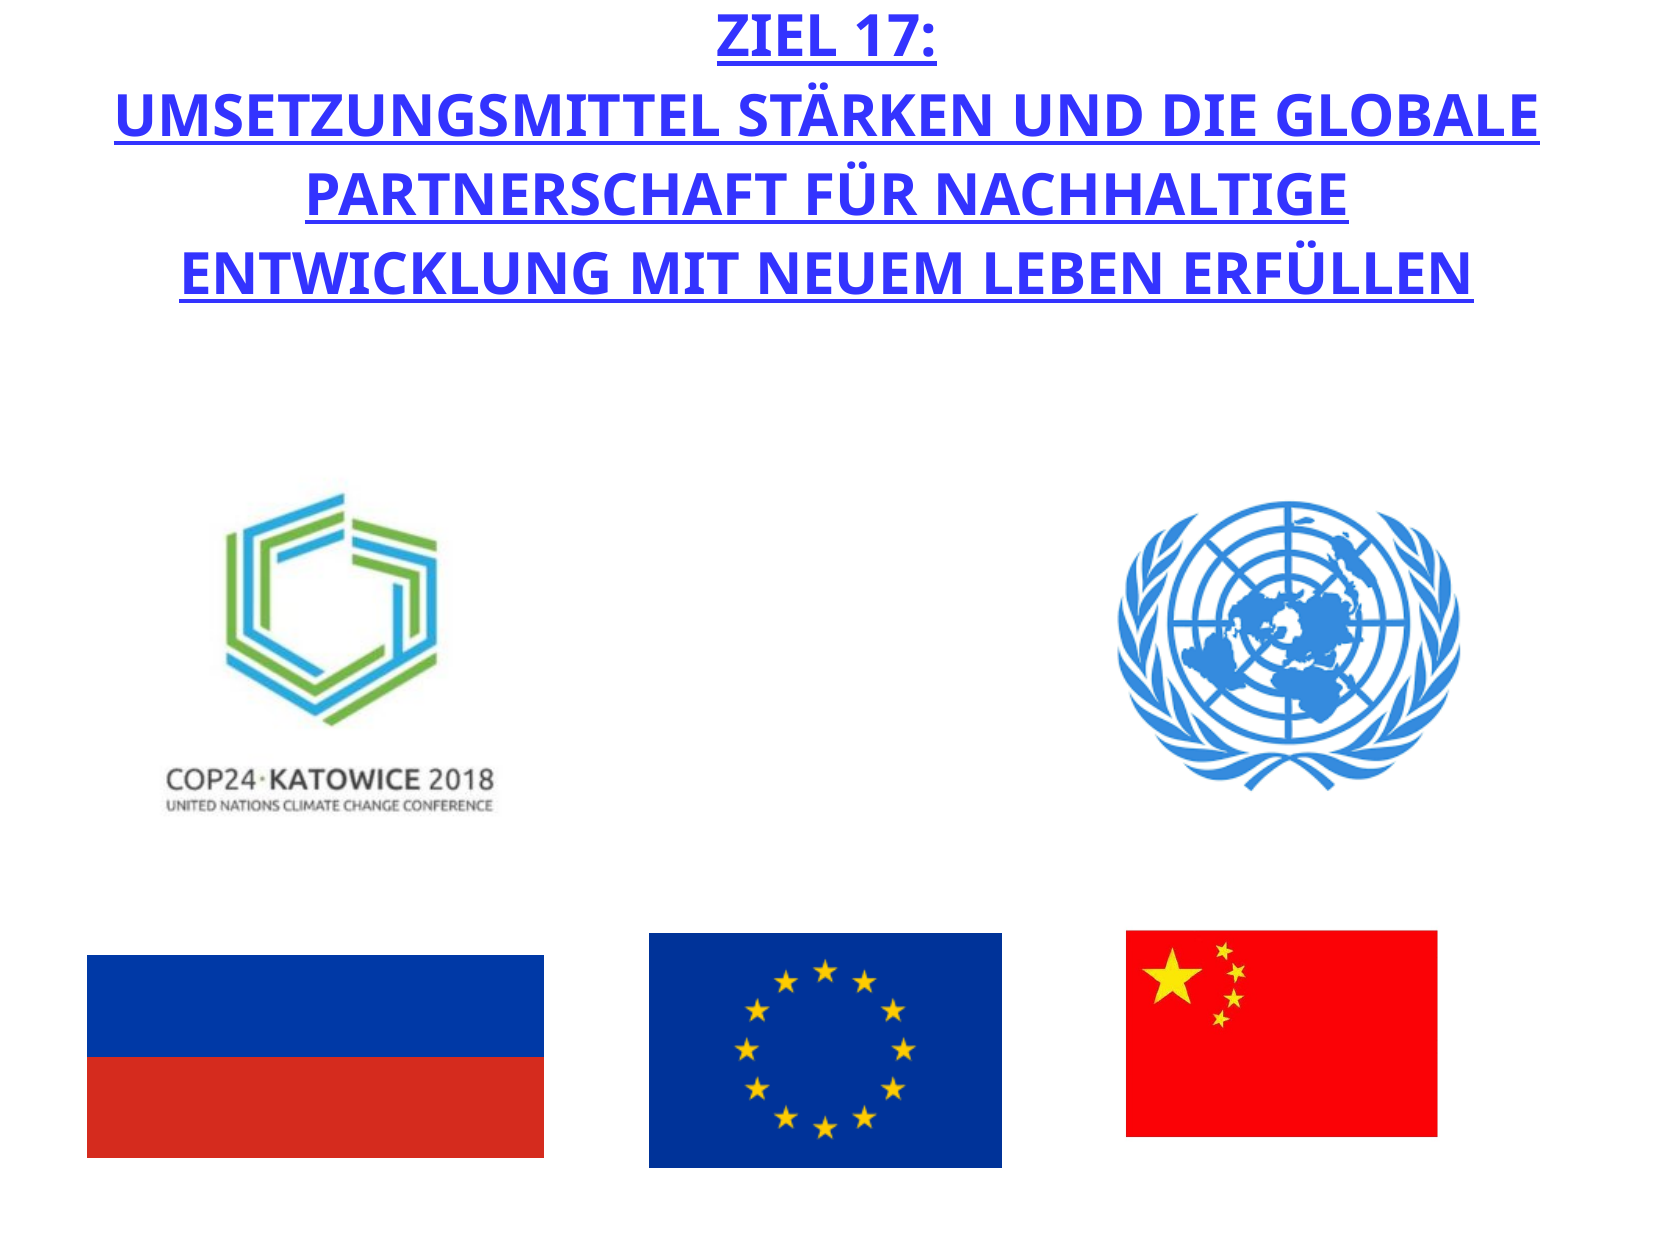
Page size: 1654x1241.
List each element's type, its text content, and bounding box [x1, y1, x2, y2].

picture [1074, 475, 1489, 1241]
picture [649, 933, 1002, 1168]
picture [87, 428, 567, 1158]
title ZIEL 17: UMSETZUNGSMITTEL STÄRKEN UND DIE GLOBALE PARTNERSCHAFT FÜR NACHHALTIGE ENTWICKLUNG MIT NEUEM LEBEN ERFÜLLEN [82, 7, 1571, 299]
